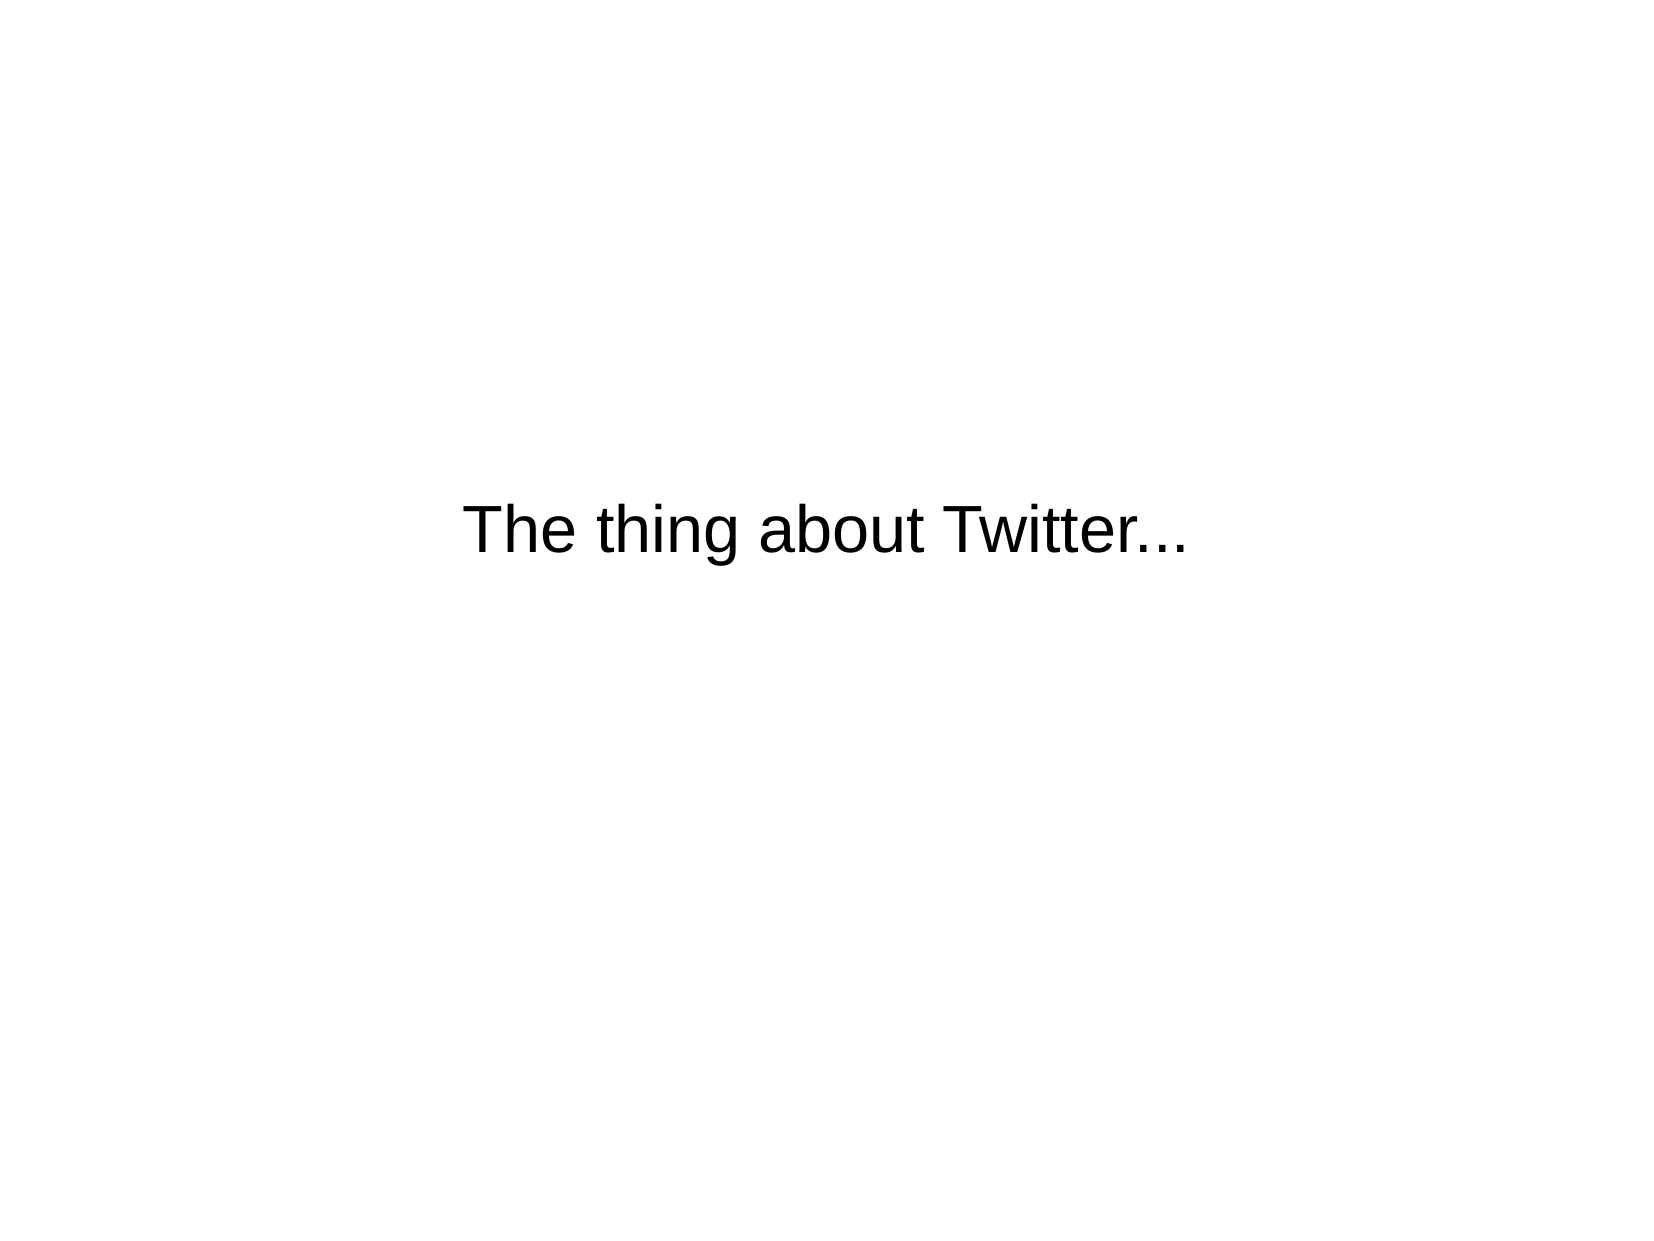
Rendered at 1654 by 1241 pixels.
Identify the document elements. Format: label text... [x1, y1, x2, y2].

subtitle The thing about Twitter... [82, 49, 1571, 1010]
